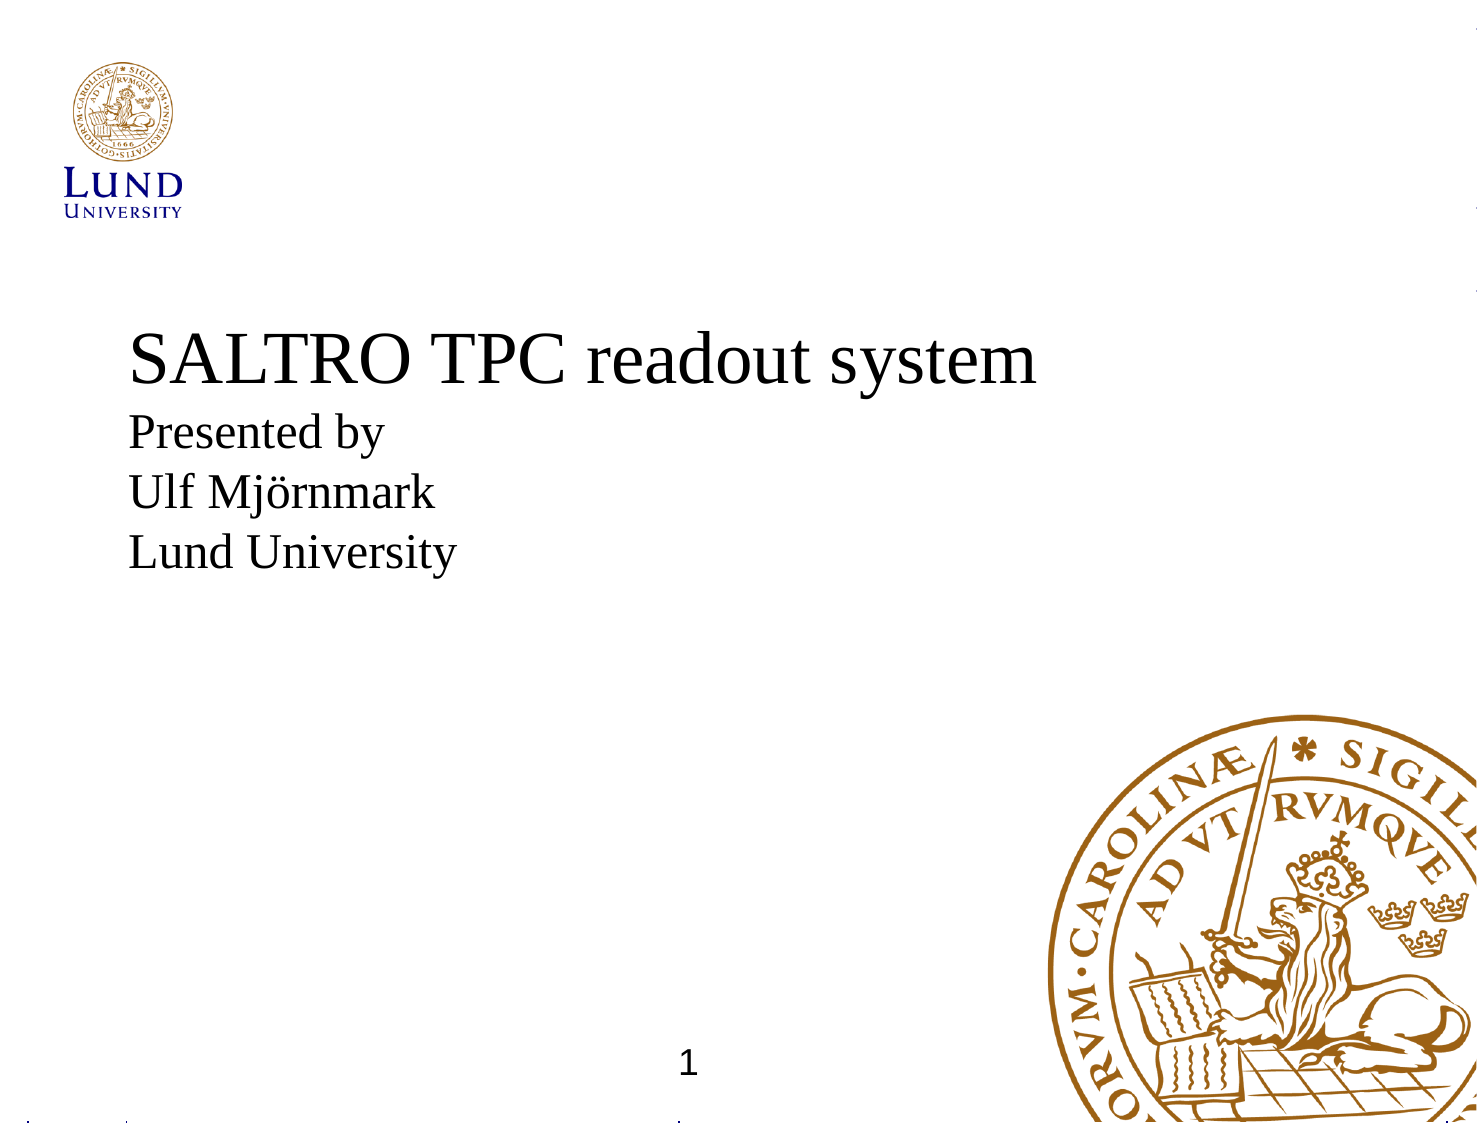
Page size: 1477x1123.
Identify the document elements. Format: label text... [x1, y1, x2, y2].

text_box <number> [663, 1034, 1320, 1105]
title SALTRO TPC readout system Presented by Ulf Mjörnmark Lund University [128, 292, 1356, 609]
picture [1038, 701, 1477, 1122]
picture [64, 62, 182, 218]
